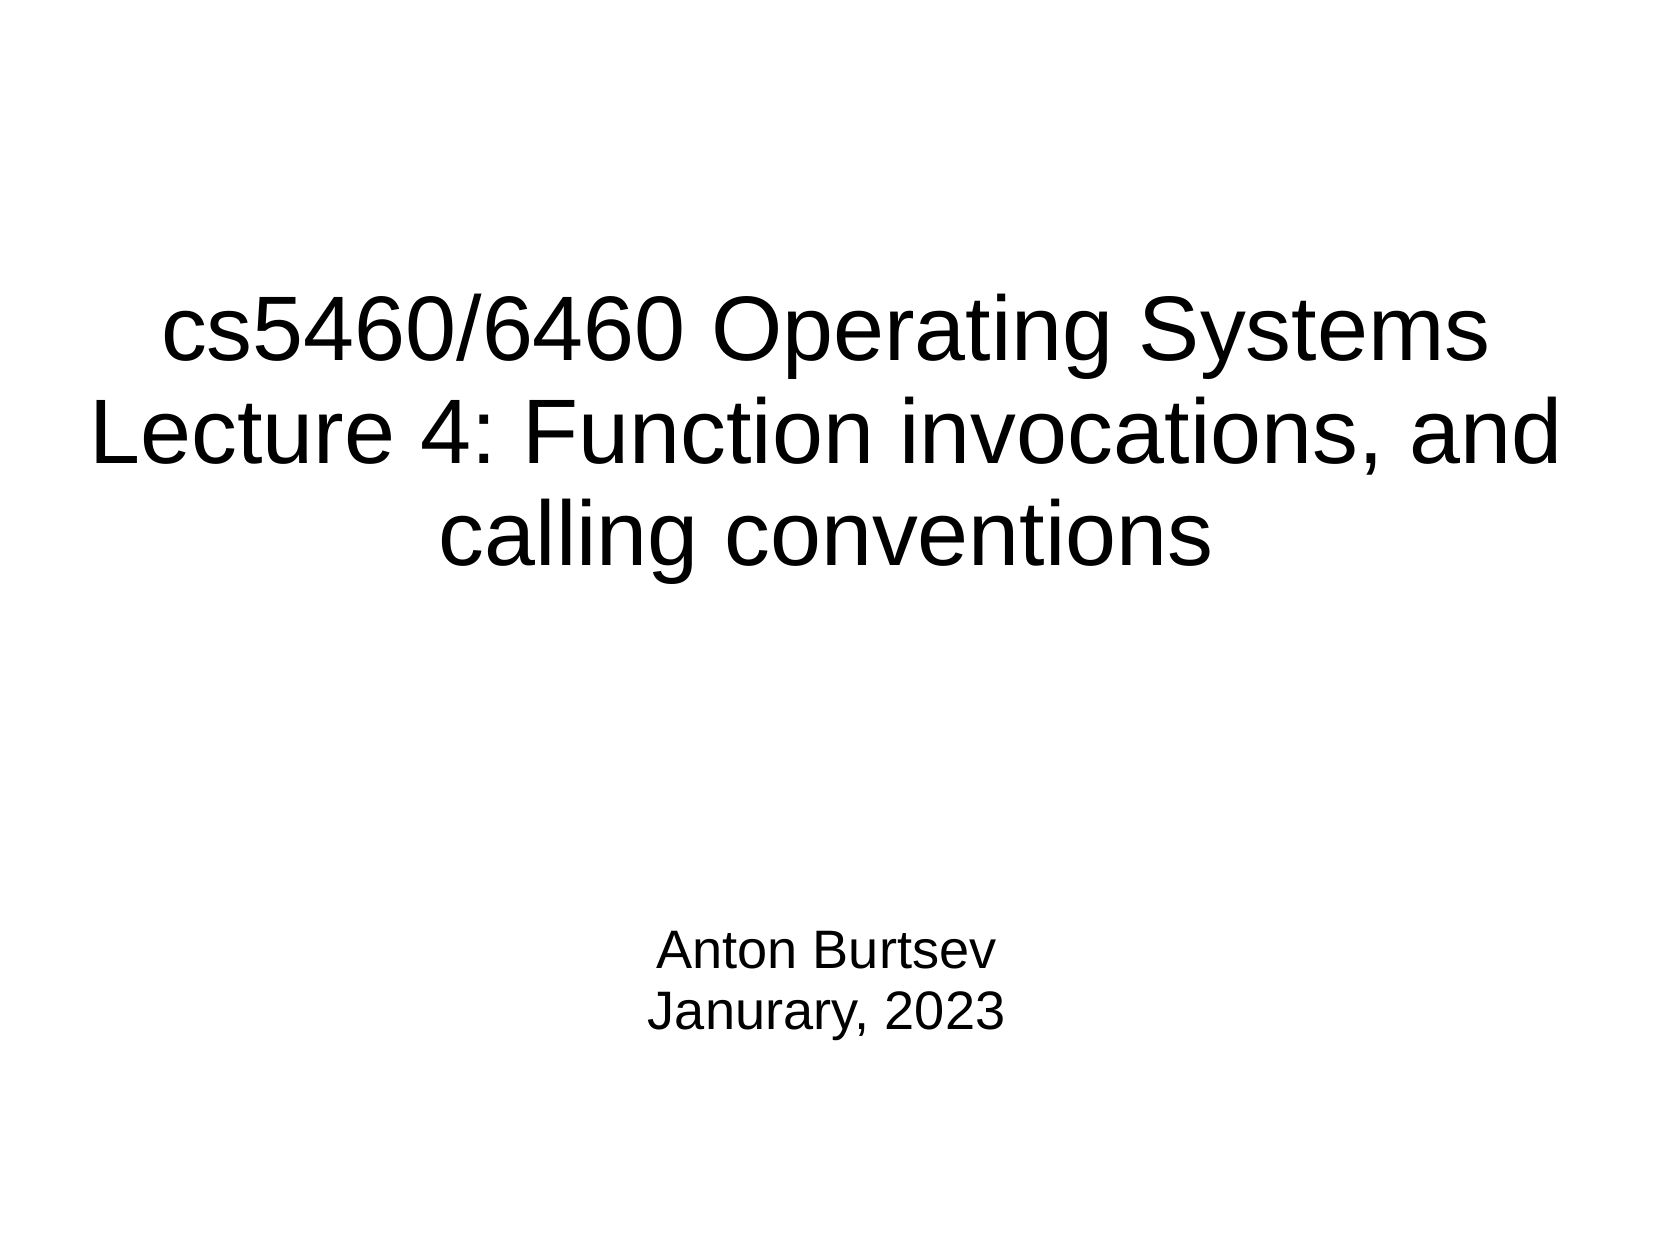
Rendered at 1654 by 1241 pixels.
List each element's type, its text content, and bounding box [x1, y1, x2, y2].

title cs5460/6460 Operating Systems Lecture 4: Function invocations, and calling conventions [82, 113, 1571, 637]
subtitle Anton Burtsev Janurary, 2023 [82, 637, 1571, 1109]
